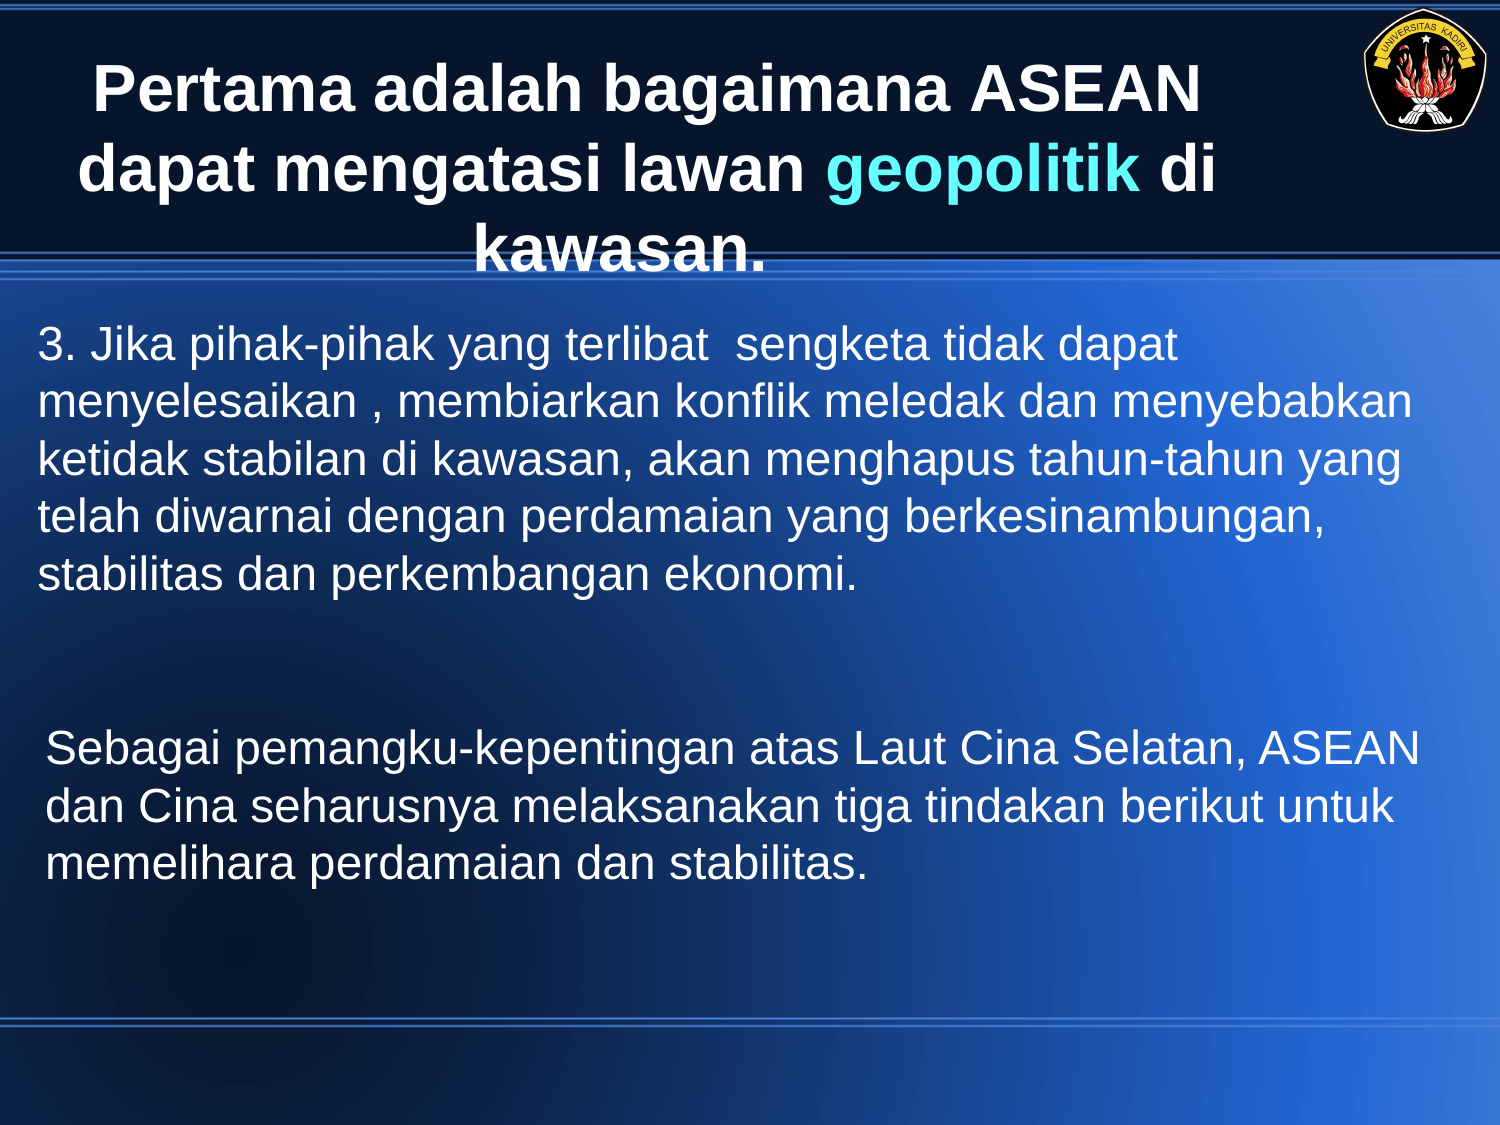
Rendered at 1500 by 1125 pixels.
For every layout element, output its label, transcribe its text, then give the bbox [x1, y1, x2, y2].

text_box 3. Jika pihak-pihak yang terlibat sengketa tidak dapat menyelesaikan , membiarkan konflik meledak dan menyebabkan ketidak stabilan di kawasan, akan menghapus tahun-tahun yang telah diwarnai dengan perdamaian yang berkesinambungan, stabilitas dan perkembangan ekonomi. [22, 305, 1459, 697]
text_box Sebagai pemangku-kepentingan atas Laut Cina Selatan, ASEAN dan Cina seharusnya melaksanakan tiga tindakan berikut untuk memelihara perdamaian dan stabilitas. [30, 709, 1467, 897]
title Pertama adalah bagaimana ASEAN dapat mengatasi lawan geopolitik di kawasan. [0, 44, 1297, 233]
picture [1350, 0, 1500, 140]
text_box [14, 380, 1500, 1125]
